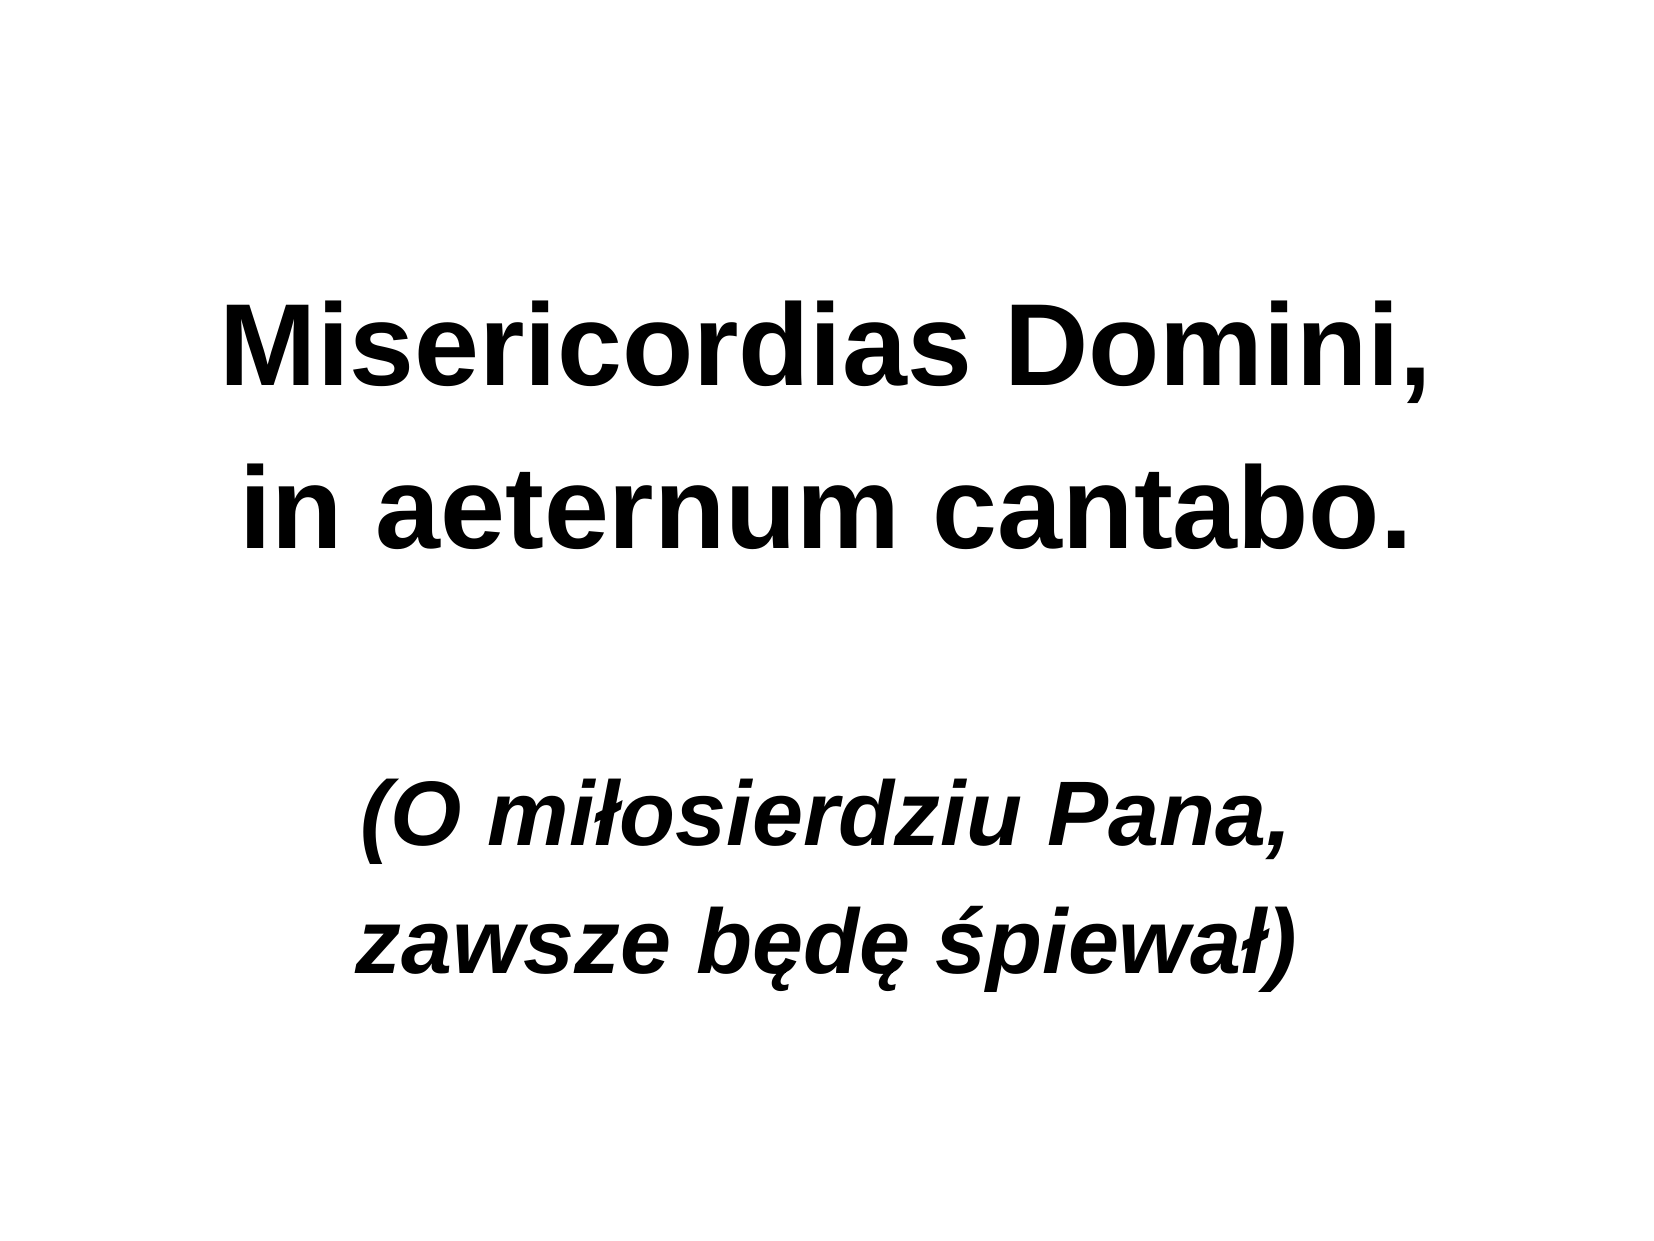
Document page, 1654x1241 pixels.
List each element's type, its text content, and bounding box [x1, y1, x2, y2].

subtitle Misericordias Domini, in aeternum cantabo. (O miłosierdziu Pana, zawsze będę śpiewał) [0, 0, 1654, 1241]
